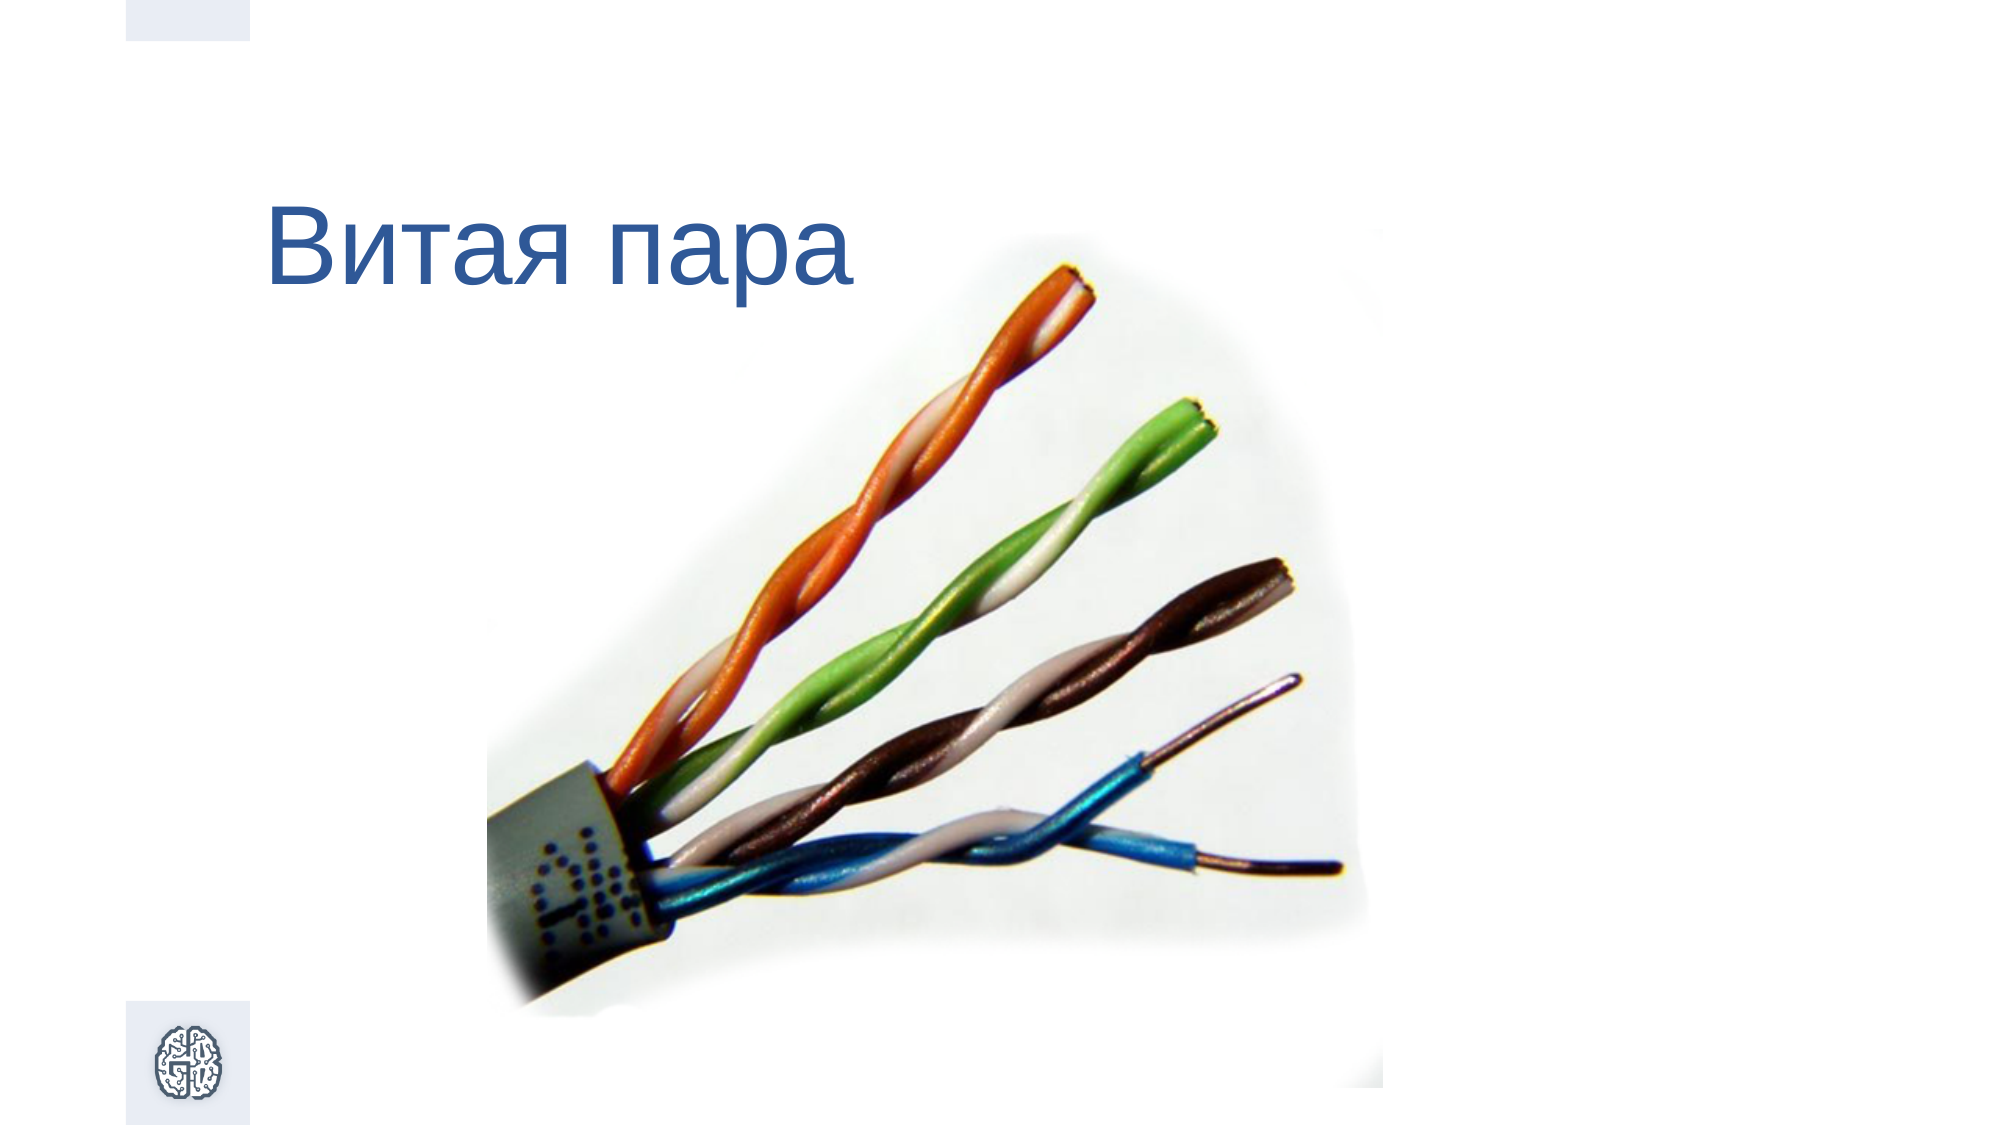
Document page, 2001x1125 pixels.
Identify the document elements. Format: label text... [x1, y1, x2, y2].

picture [144, 1016, 232, 1110]
title Витая пара [248, 124, 1752, 372]
picture [487, 372, 1383, 1088]
